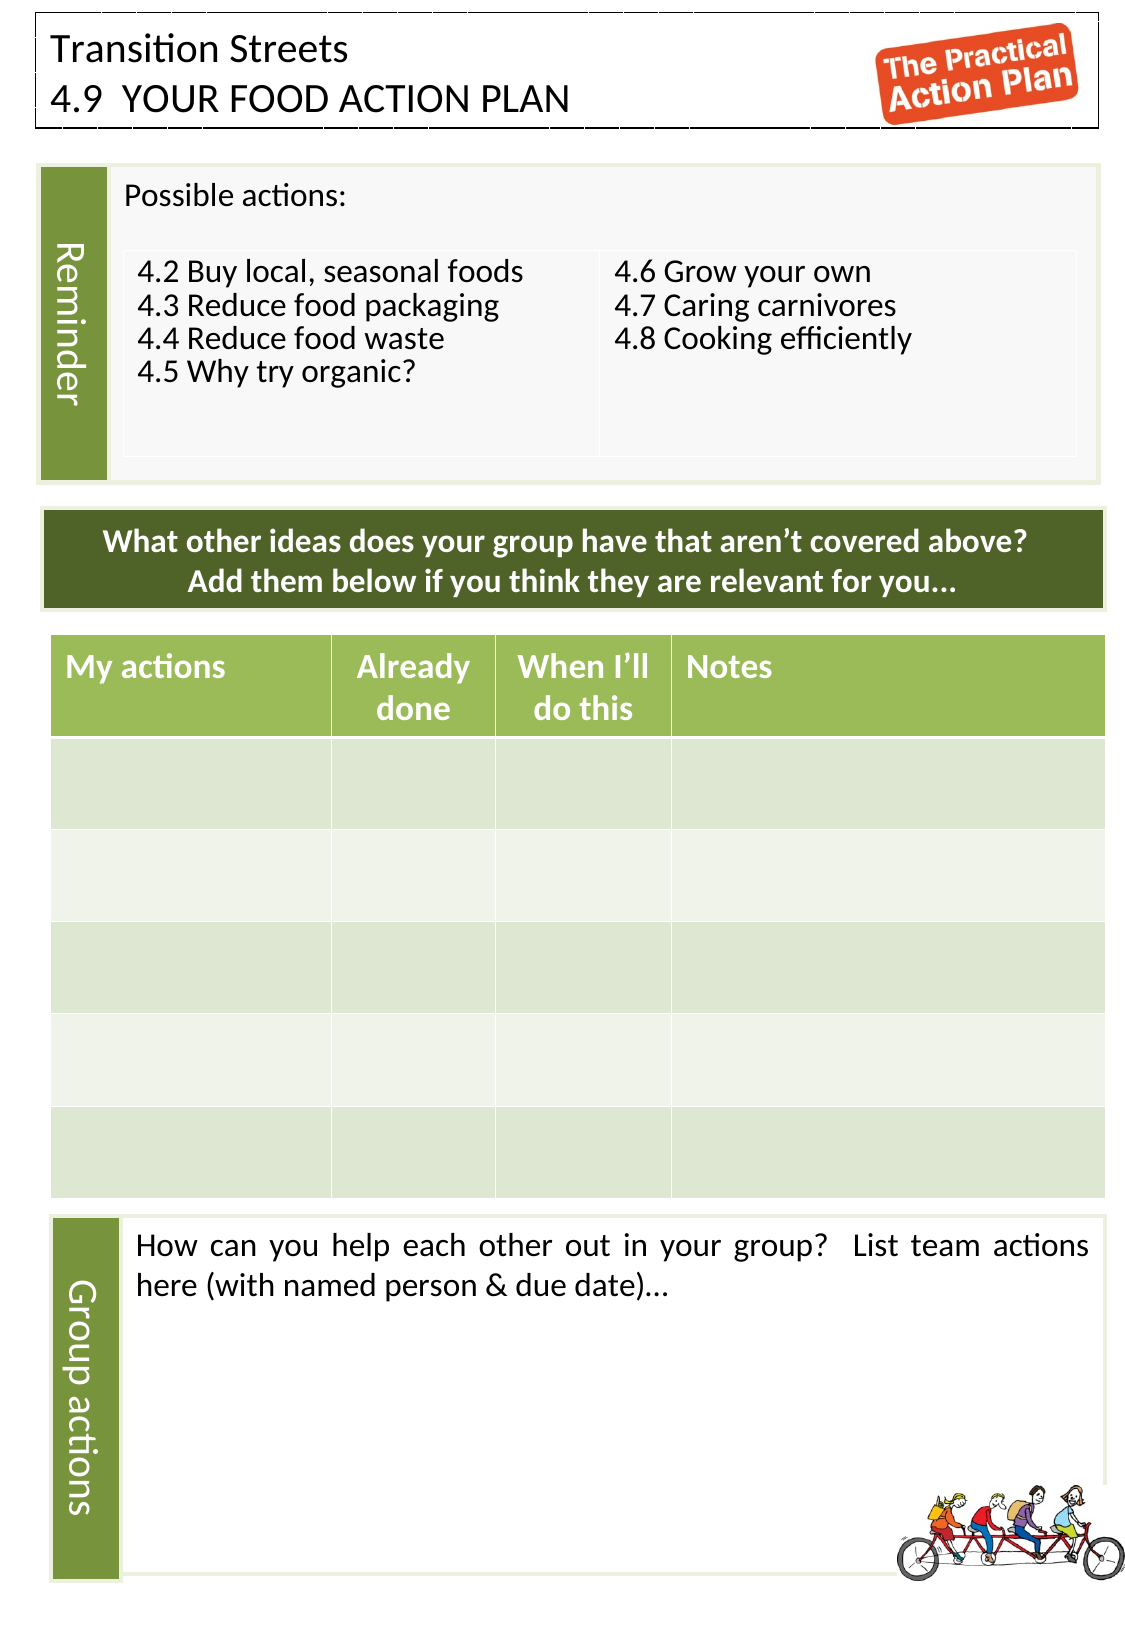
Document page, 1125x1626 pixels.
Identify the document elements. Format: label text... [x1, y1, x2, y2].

table_header 4.6 Grow your own 4.7 Caring carnivores 4.8 Cooking efficiently [600, 251, 1076, 456]
table_cell [332, 1014, 495, 1106]
table_cell [51, 739, 331, 829]
text_box Transition Streets 4.9 YOUR FOOD ACTION PLAN [35, 12, 1099, 129]
table_cell [332, 1107, 495, 1198]
table_cell [332, 922, 495, 1013]
table_cell [672, 922, 1105, 1013]
text_box What other ideas does your group have that aren’t covered above? Add them below if you think they are relevant for you... [41, 507, 1105, 611]
text_box Group actions [50, 1215, 122, 1581]
table_cell [496, 1107, 671, 1198]
table_header Already done [332, 635, 495, 736]
table_cell [672, 830, 1105, 921]
text_box Possible actions: [109, 165, 1099, 483]
table_cell [51, 922, 331, 1013]
table_cell [51, 830, 331, 921]
table_cell [672, 1014, 1105, 1106]
table_cell [332, 739, 495, 829]
text_box How can you help each other out in your group? List team actions here (with named person & due date)… [122, 1215, 1106, 1575]
table_cell [51, 1014, 331, 1106]
picture [897, 1485, 1125, 1581]
text_box Reminder [38, 165, 109, 483]
table_header Notes [672, 635, 1105, 736]
table_cell [672, 739, 1105, 829]
table_cell [496, 830, 671, 921]
table_cell [672, 1107, 1105, 1198]
table_cell [496, 922, 671, 1013]
table_header My actions [51, 635, 331, 736]
table_cell [332, 830, 495, 921]
table_cell [51, 1107, 331, 1198]
table_header 4.2 Buy local, seasonal foods 4.3 Reduce food packaging 4.4 Reduce food waste 4.5 Why try organic? [124, 251, 599, 456]
table_cell [496, 739, 671, 829]
table_header When I’ll do this [496, 635, 671, 736]
table_cell [496, 1014, 671, 1106]
